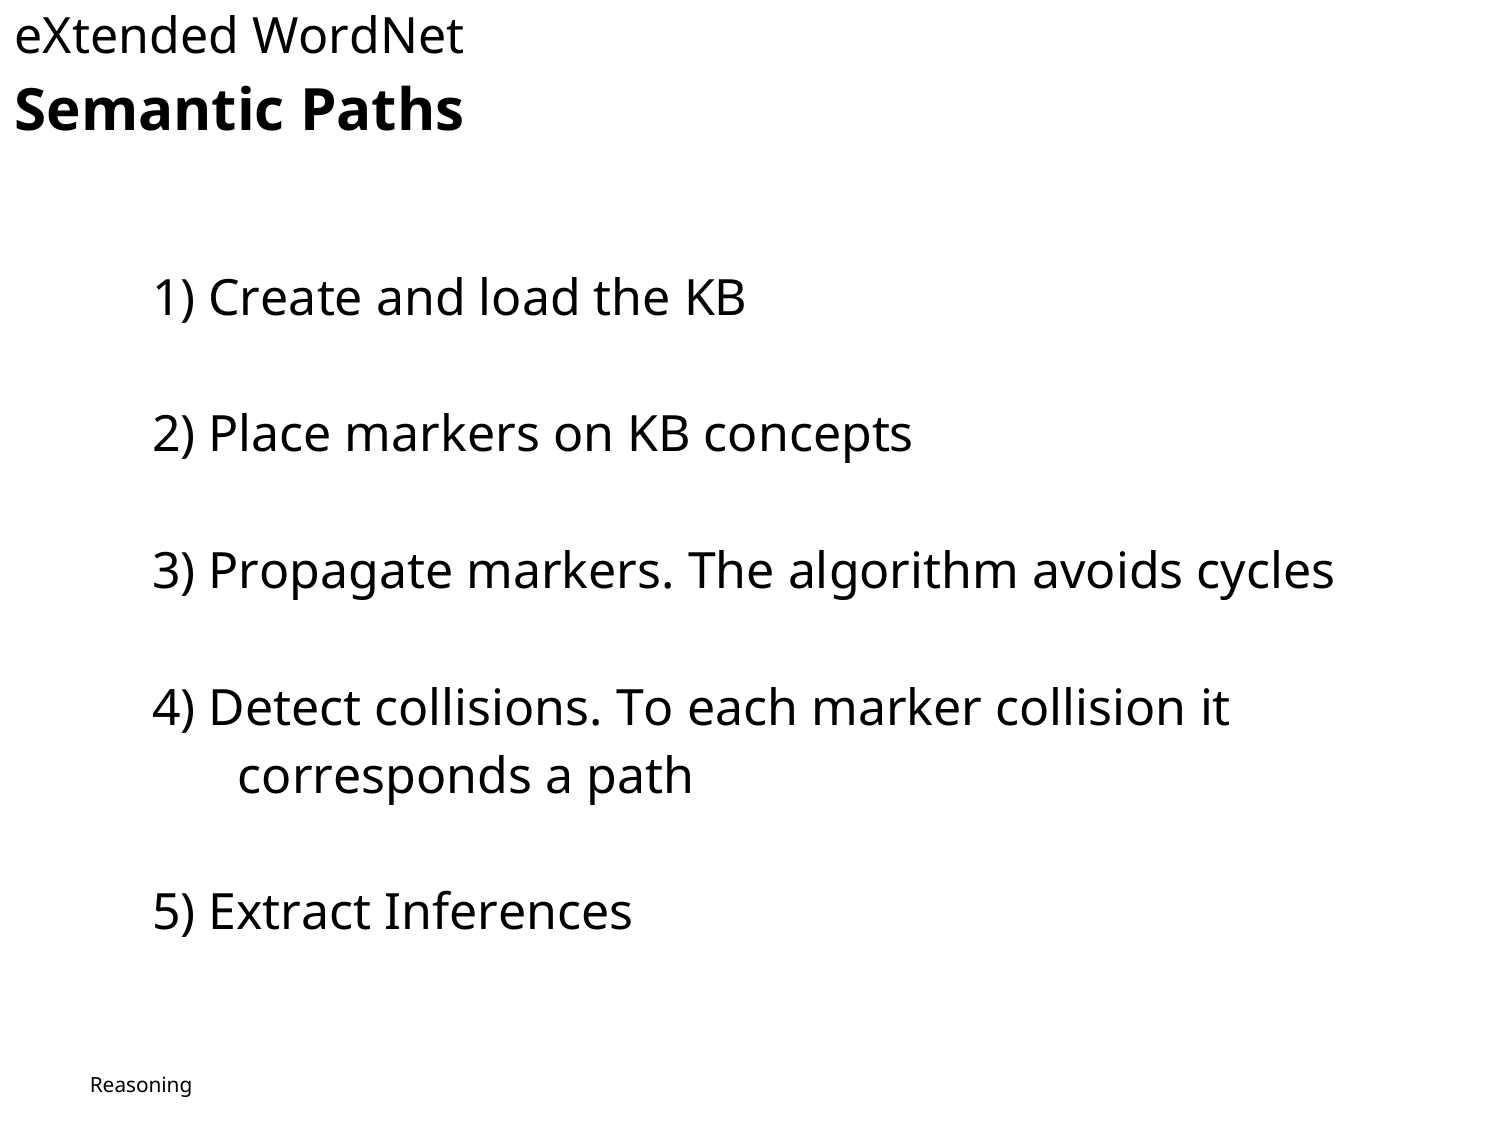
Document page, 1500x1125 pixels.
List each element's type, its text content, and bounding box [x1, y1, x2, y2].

list 1) Create and load the KB 2) Place markers on KB concepts 3) Propagate markers. The algorithm avoids cycles 4) Detect collisions. To each marker collision it corresponds a path 5) Extract Inferences [62, 174, 1463, 1013]
title eXtended WordNet Semantic Paths [0, 0, 1276, 147]
